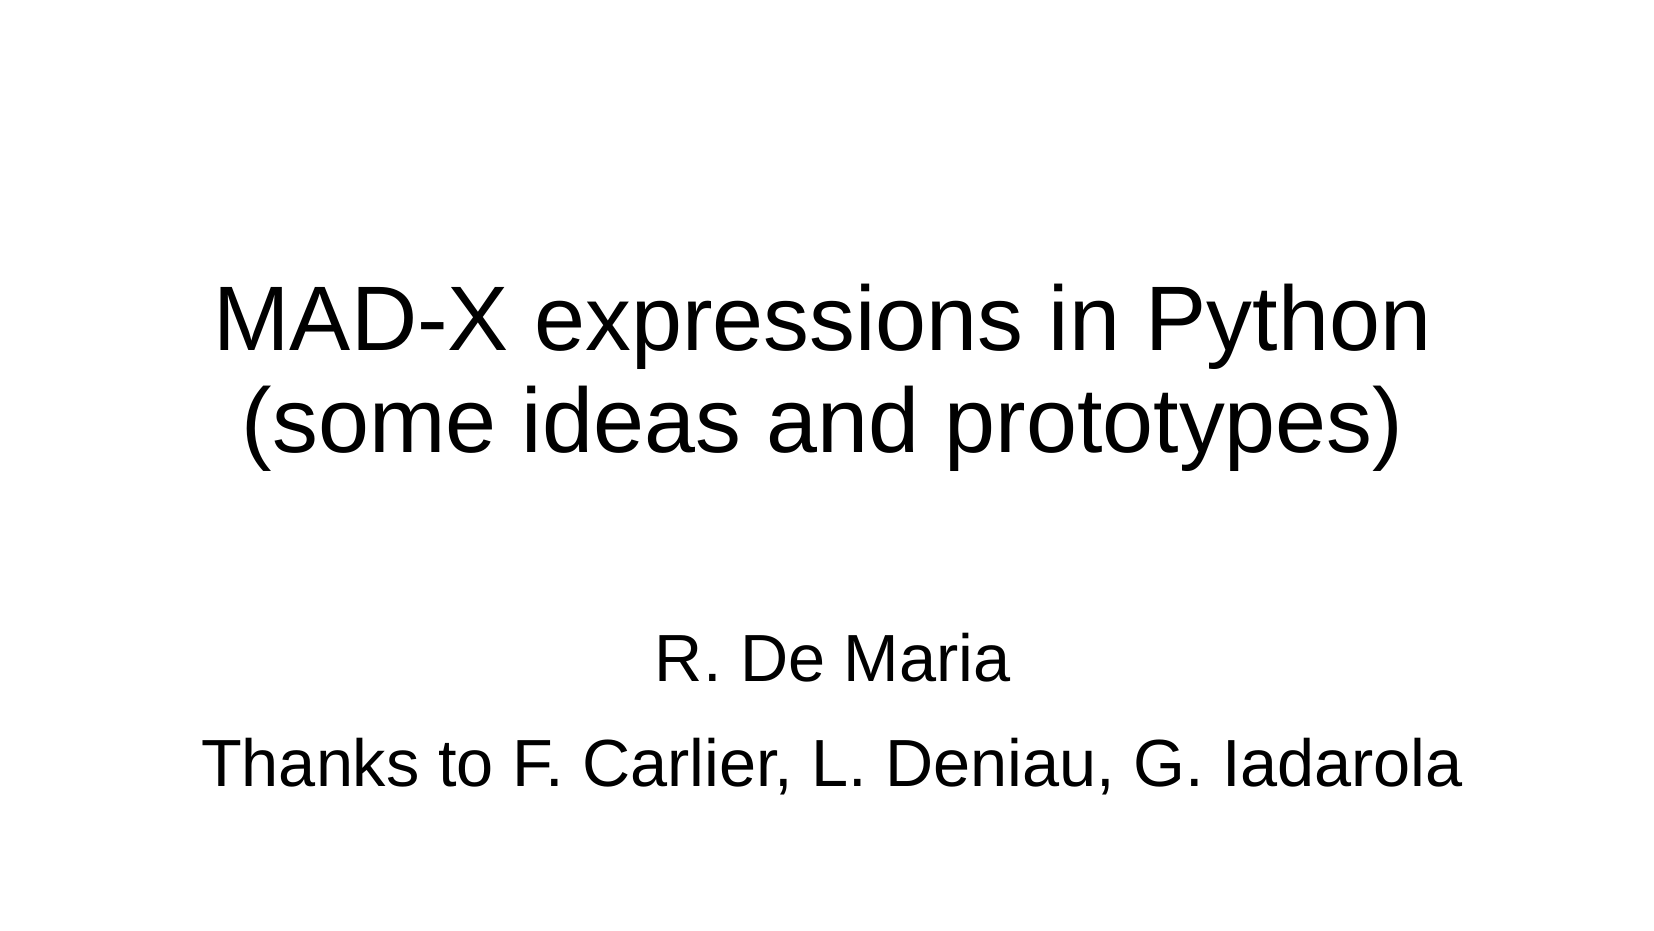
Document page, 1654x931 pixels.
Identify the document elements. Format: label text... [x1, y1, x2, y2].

title MAD-X expressions in Python (some ideas and prototypes) [79, 267, 1568, 473]
list R. De Maria Thanks to F. Carlier, L. Deniau, G. Iadarola [53, 517, 1542, 817]
